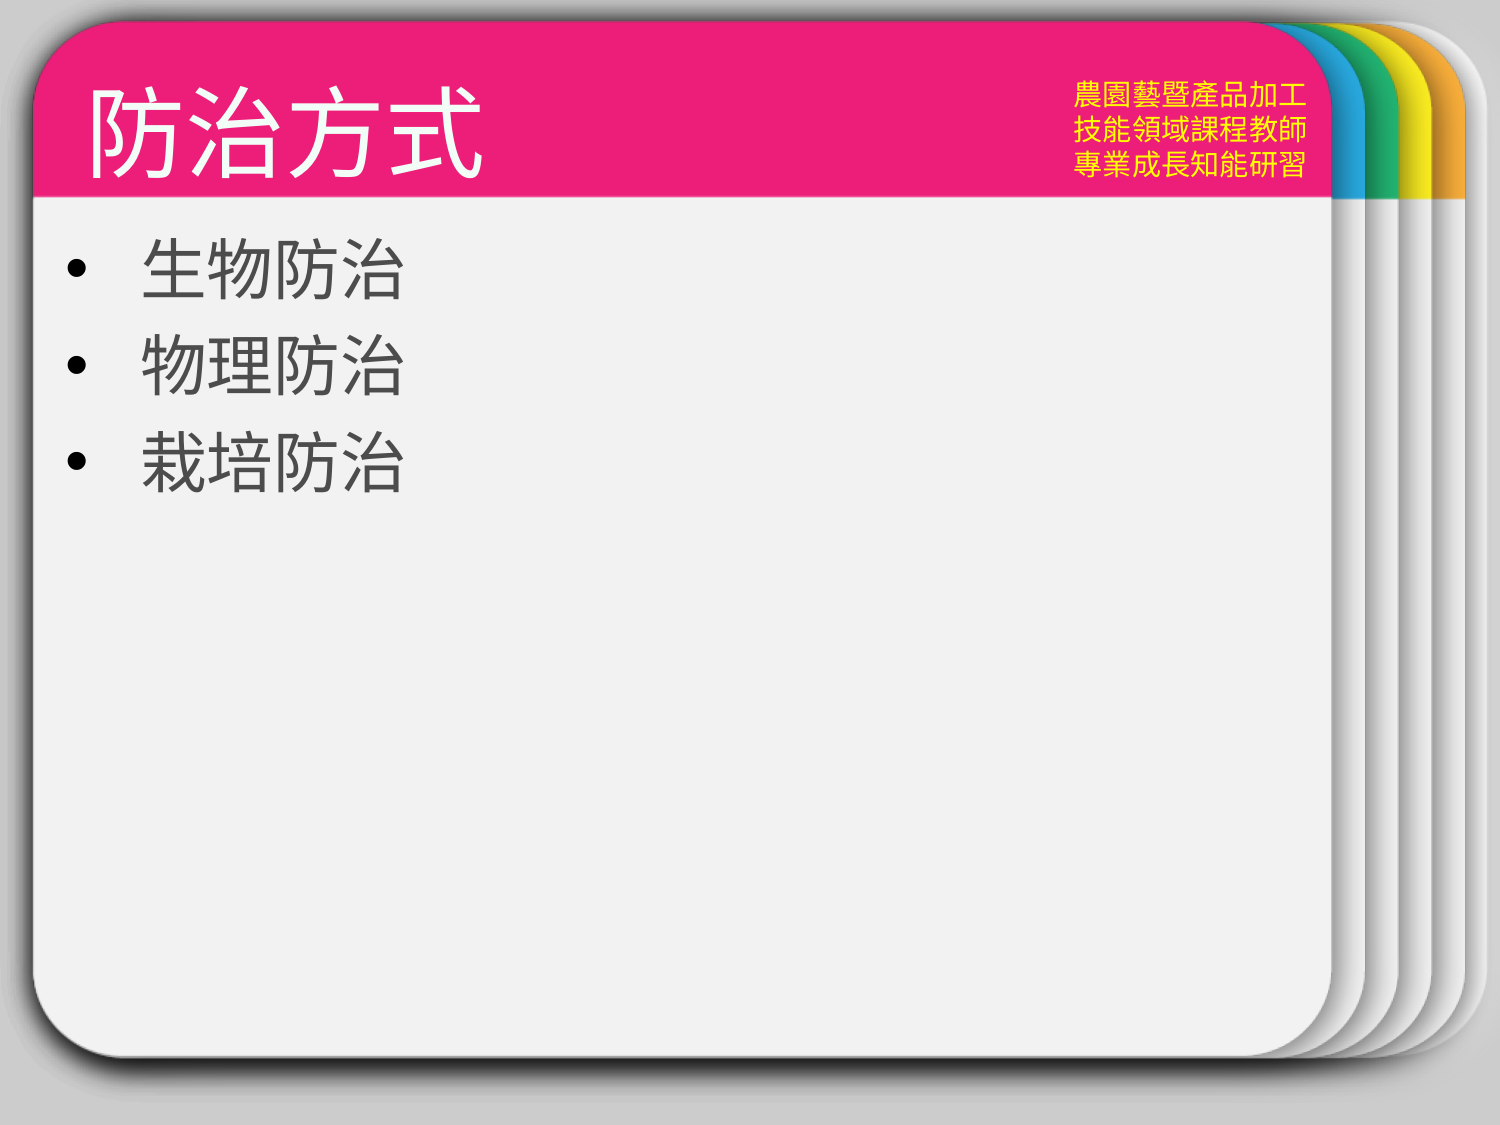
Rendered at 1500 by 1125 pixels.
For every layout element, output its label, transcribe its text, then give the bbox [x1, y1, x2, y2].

text_box 防治方式 [70, 62, 1010, 199]
text_box 農園藝暨產品加工技能領域課程教師專業成長知能研習 [1058, 68, 1344, 190]
text_box 生物防治 物理防治 栽培防治 [50, 219, 1401, 827]
picture [0, 0, 1500, 1125]
